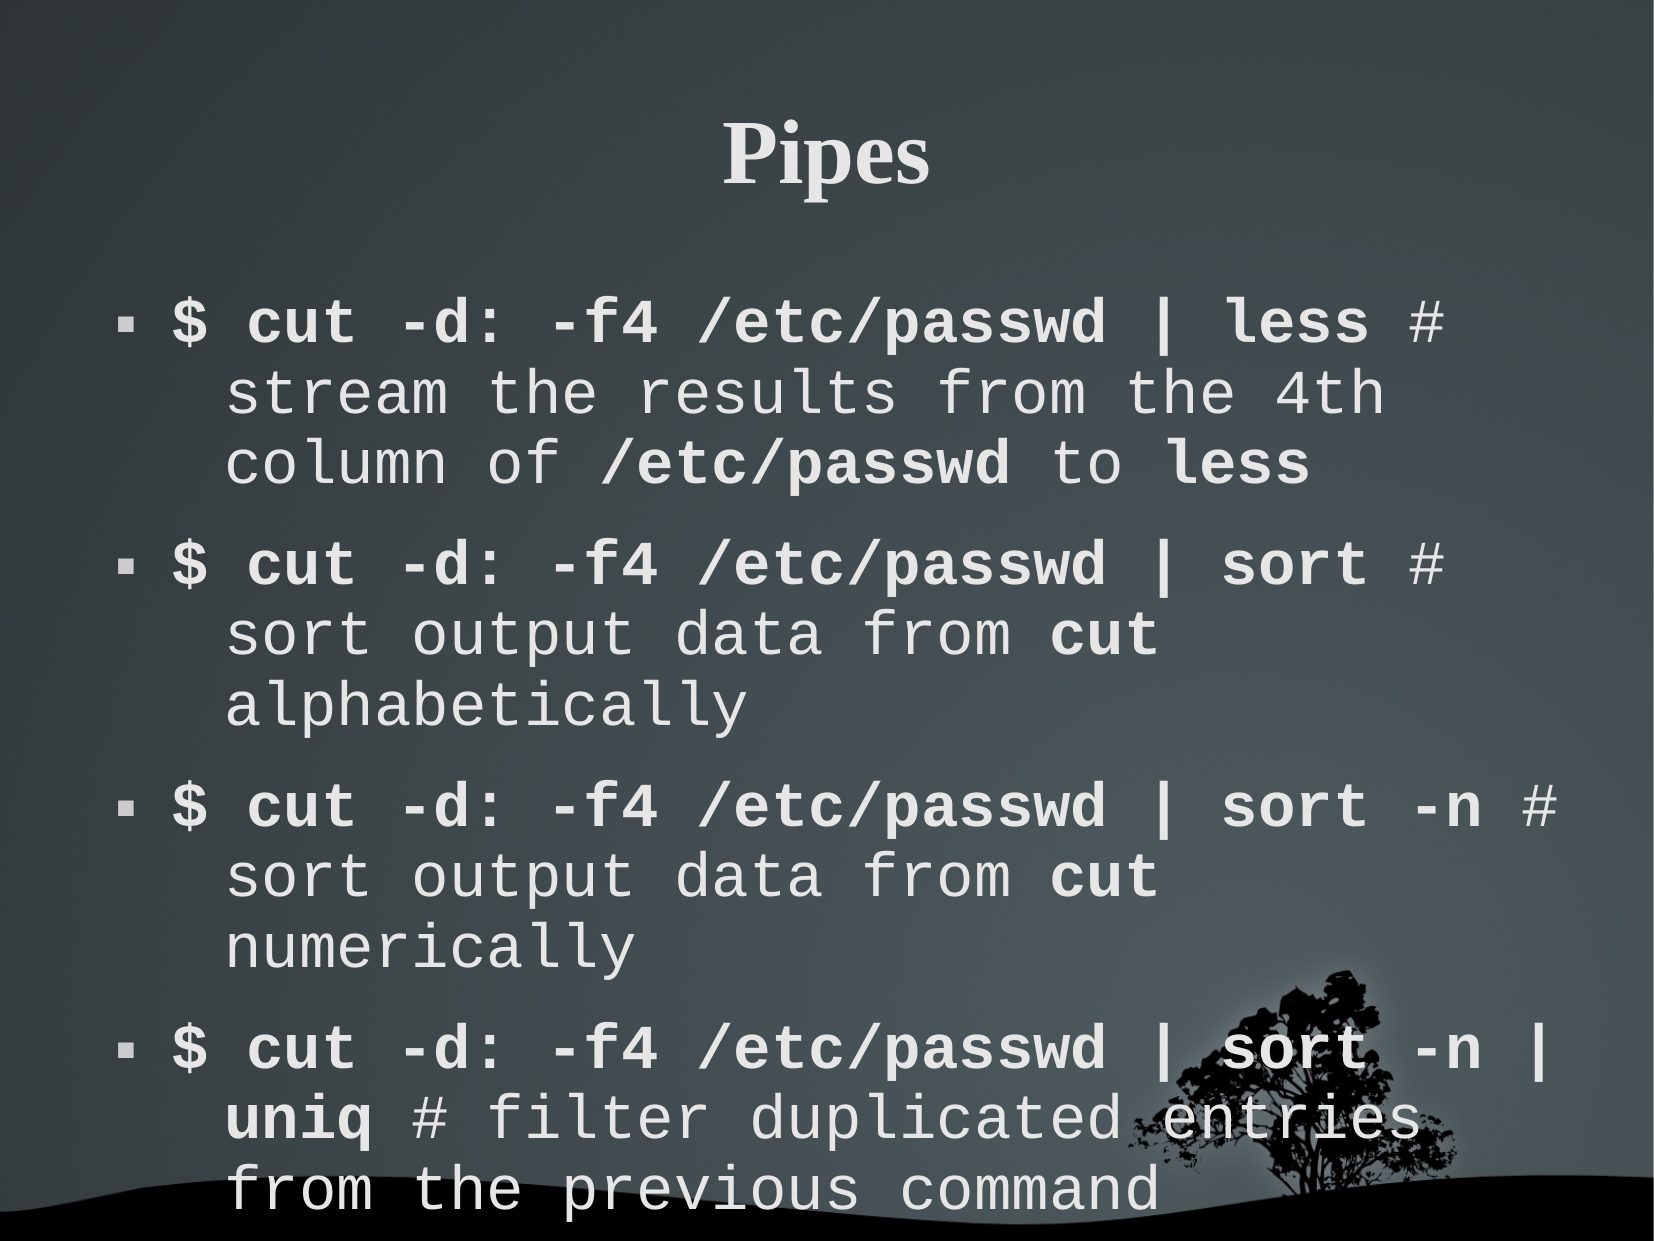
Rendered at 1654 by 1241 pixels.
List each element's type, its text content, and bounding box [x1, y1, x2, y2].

title Pipes [82, 49, 1571, 257]
list $ cut -d: -f4 /etc/passwd | less # stream the results from the 4th column of /etc/passwd to less $ cut -d: -f4 /etc/passwd | sort # sort output data from cut alphabetically $ cut -d: -f4 /etc/passwd | sort -n # sort output data from cut numerically $ cut -d: -f4 /etc/passwd | sort -n | uniq # filter duplicated entries from the previous command [82, 290, 1571, 1109]
picture [0, 0, 1654, 1241]
